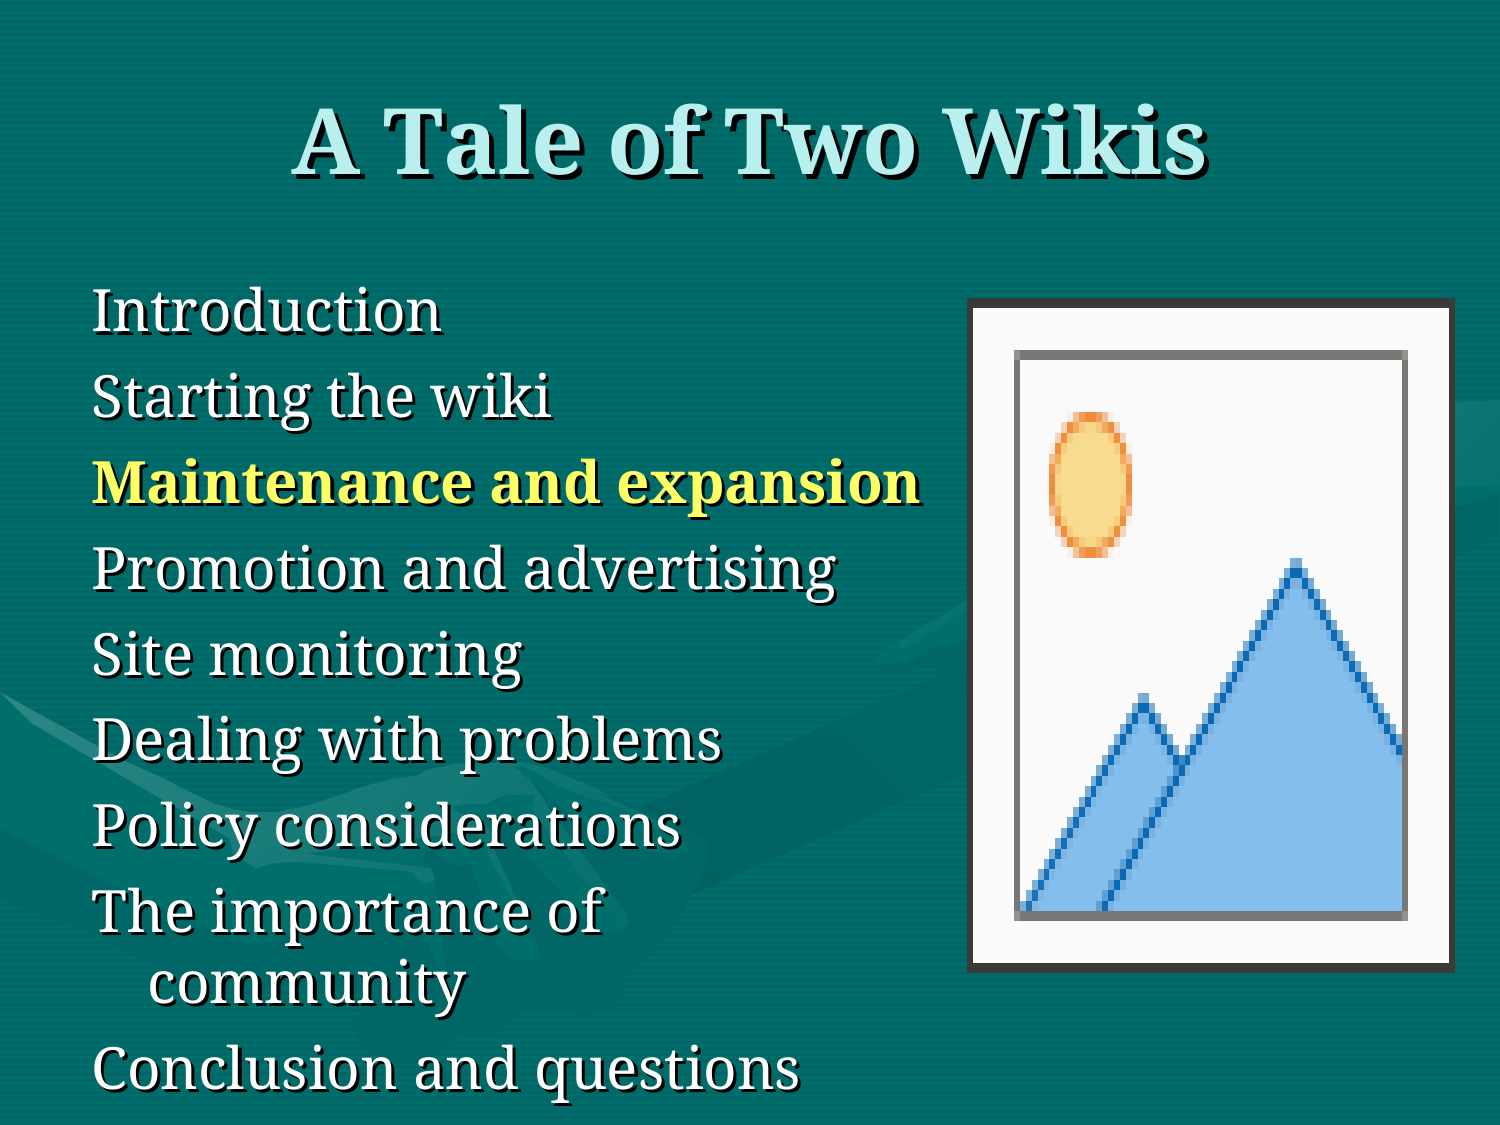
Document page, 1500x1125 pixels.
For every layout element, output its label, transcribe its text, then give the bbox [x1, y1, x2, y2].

picture [425, 1076, 434, 1086]
list Introduction Starting the wiki Maintenance and expansion Promotion and advertising Site monitoring Dealing with problems Policy considerations The importance of community Conclusion and questions [76, 267, 951, 1024]
title A Tale of Two Wikis [75, 45, 1426, 233]
picture [0, 0, 1500, 1125]
